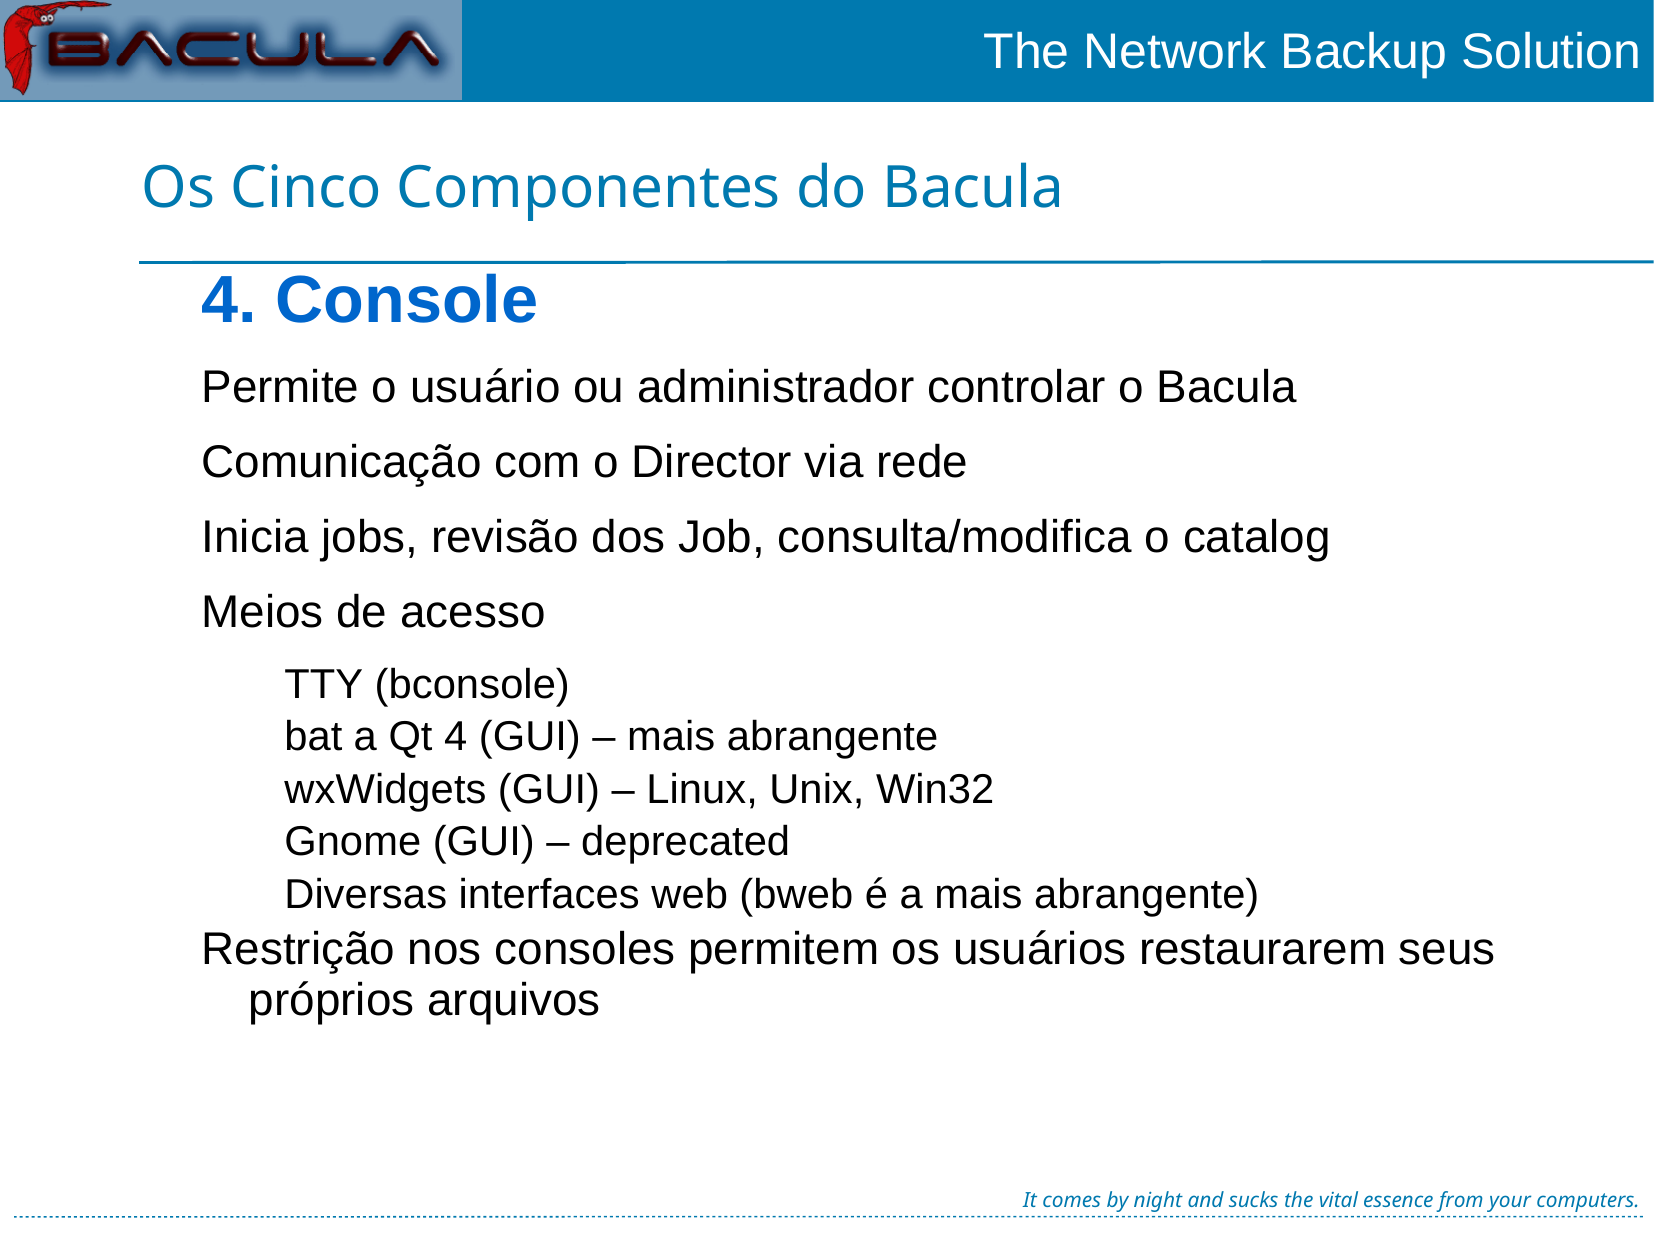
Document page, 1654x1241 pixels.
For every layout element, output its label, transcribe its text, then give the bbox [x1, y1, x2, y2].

title Os Cinco Componentes do Bacula [141, 112, 1501, 226]
picture [0, 0, 461, 99]
list 4. Console Permite o usuário ou administrador controlar o Bacula Comunicação com o Director via rede Inicia jobs, revisão dos Job, consulta/modifica o catalog Meios de acesso TTY (bconsole) bat a Qt 4 (GUI) – mais abrangente wxWidgets (GUI) – Linux, Unix, Win32 Gnome (GUI) – deprecated Diversas interfaces web (bweb é a mais abrangente) Restrição nos consoles permitem os usuários restaurarem seus próprios arquivos [107, 262, 1501, 1126]
